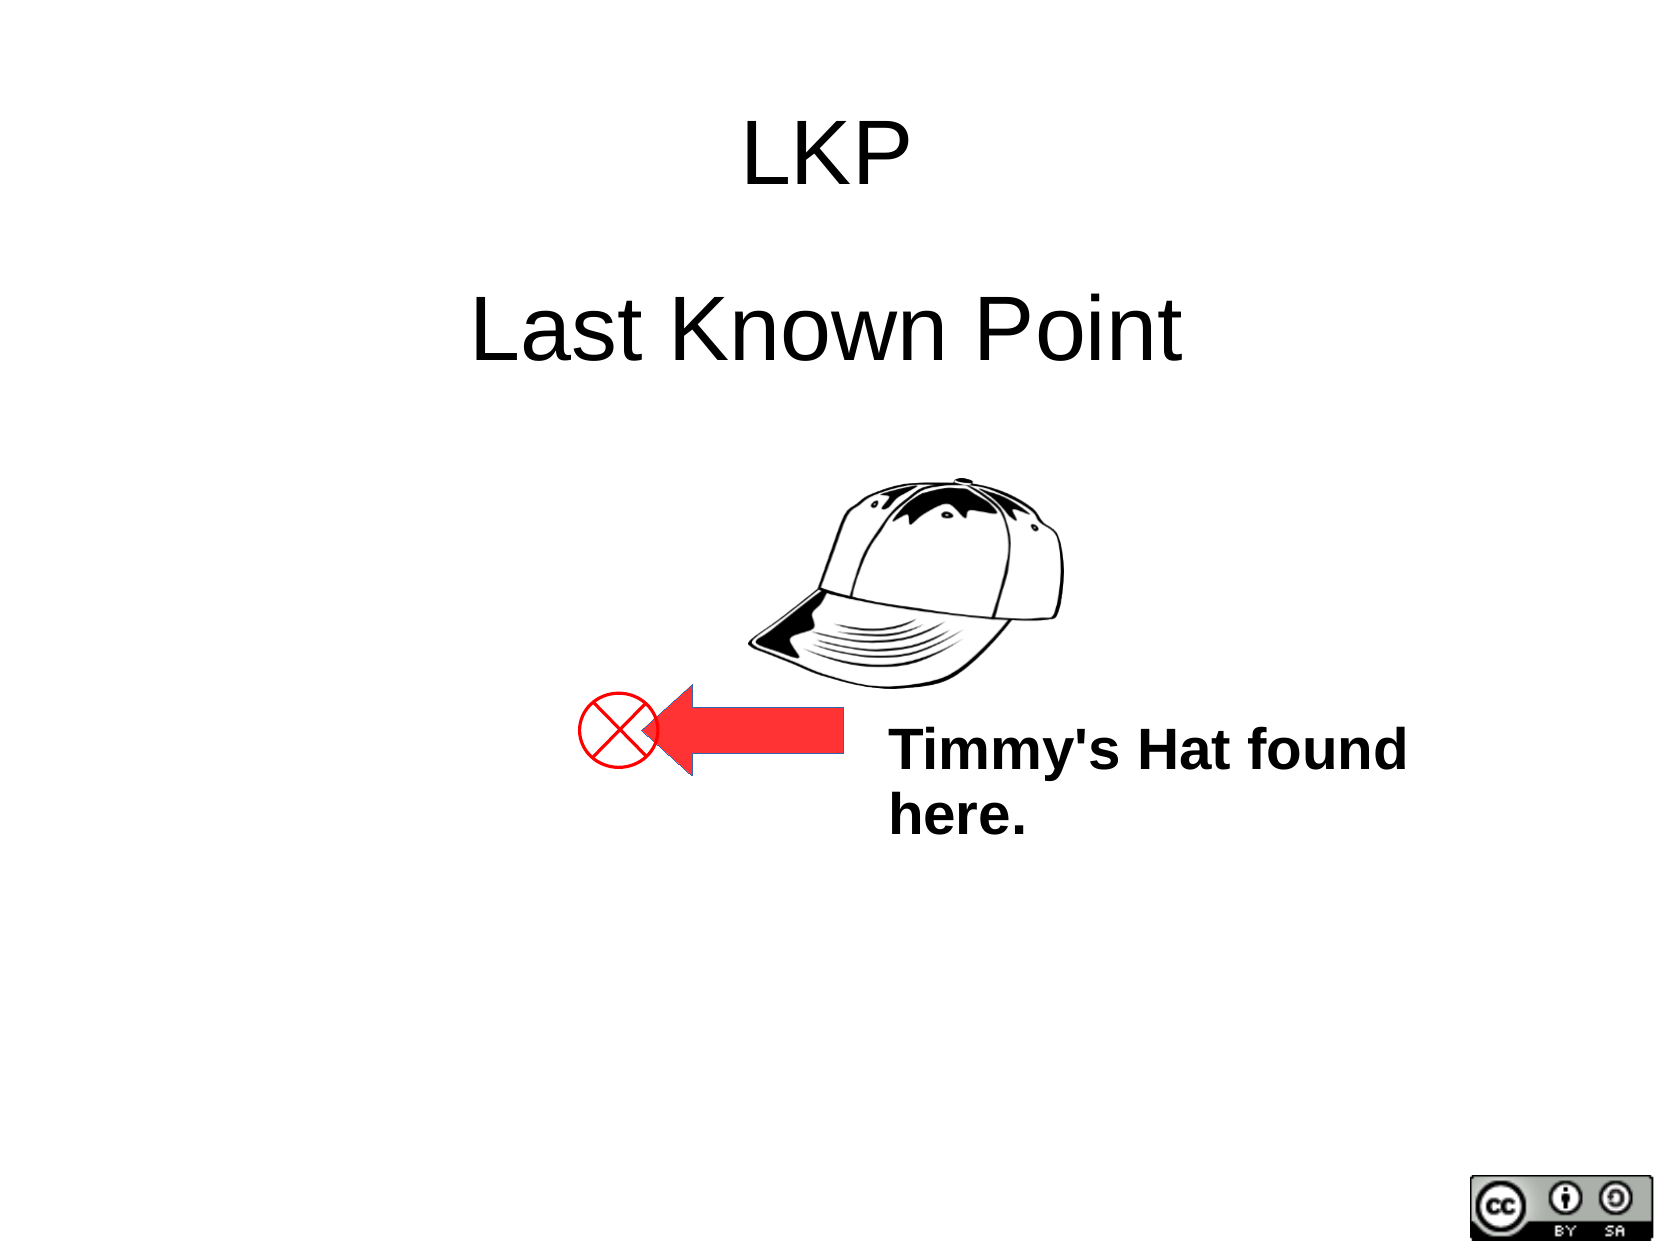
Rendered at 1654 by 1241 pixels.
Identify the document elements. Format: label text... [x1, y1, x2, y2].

text_box [660, 684, 844, 776]
picture [577, 691, 660, 770]
picture [748, 478, 1064, 689]
picture [1470, 1175, 1654, 1241]
text_box Timmy's Hat found here. [873, 709, 1424, 855]
title Last Known Point [82, 224, 1571, 432]
title LKP [82, 49, 1571, 224]
